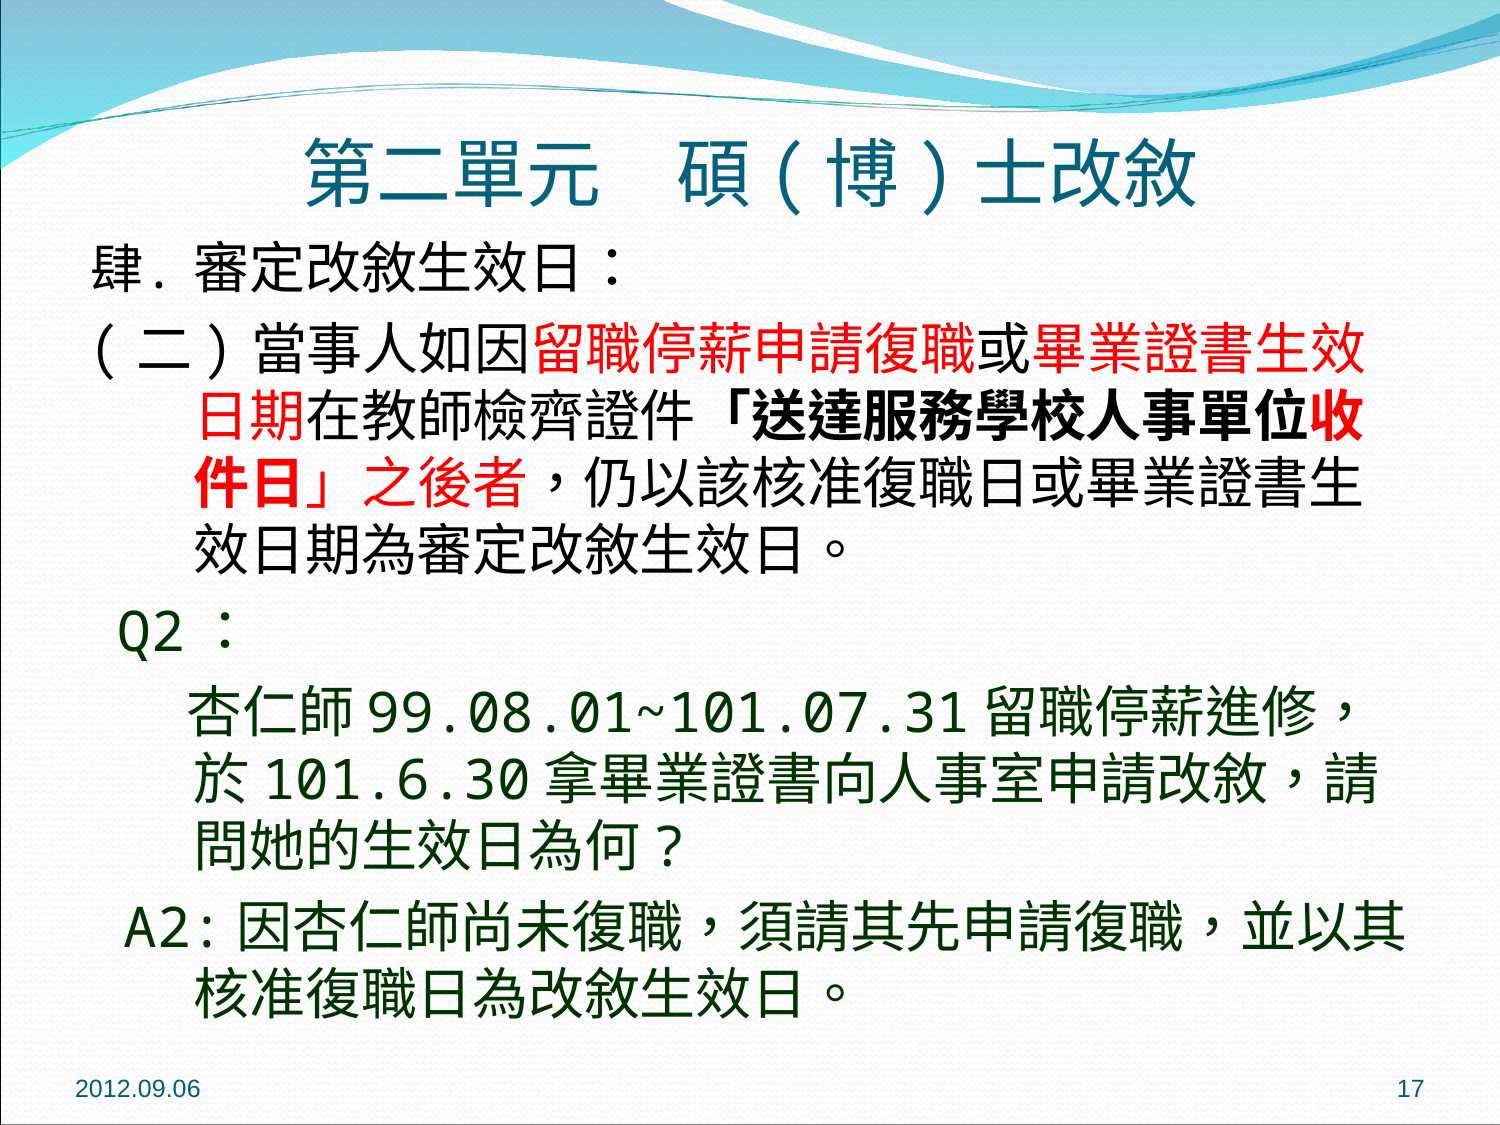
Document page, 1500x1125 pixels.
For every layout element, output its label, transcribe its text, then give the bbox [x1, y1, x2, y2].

title 第二單元 碩(博)士改敘 [112, 66, 1388, 217]
picture [0, 0, 1500, 1125]
text_box 2012.09.06 [74, 1042, 426, 1103]
text_box <number> [1299, 1042, 1426, 1103]
list 審定改敘生效日： (二)當事人如因留職停薪申請復職或畢業證書生效日期在教師檢齊證件「送達服務學校人事單位收件日」之後者，仍以該核准復職日或畢業證書生效日期為審定改敘生效日。 Q2： 杏仁師99.08.01~101.07.31留職停薪進修，於101.6.30拿畢業證書向人事室申請改敘，請問她的生效日為何? A2:因杏仁師尚未復職，須請其先申請復職，並以其核准復職日為改敘生效日。 [75, 224, 1426, 1038]
